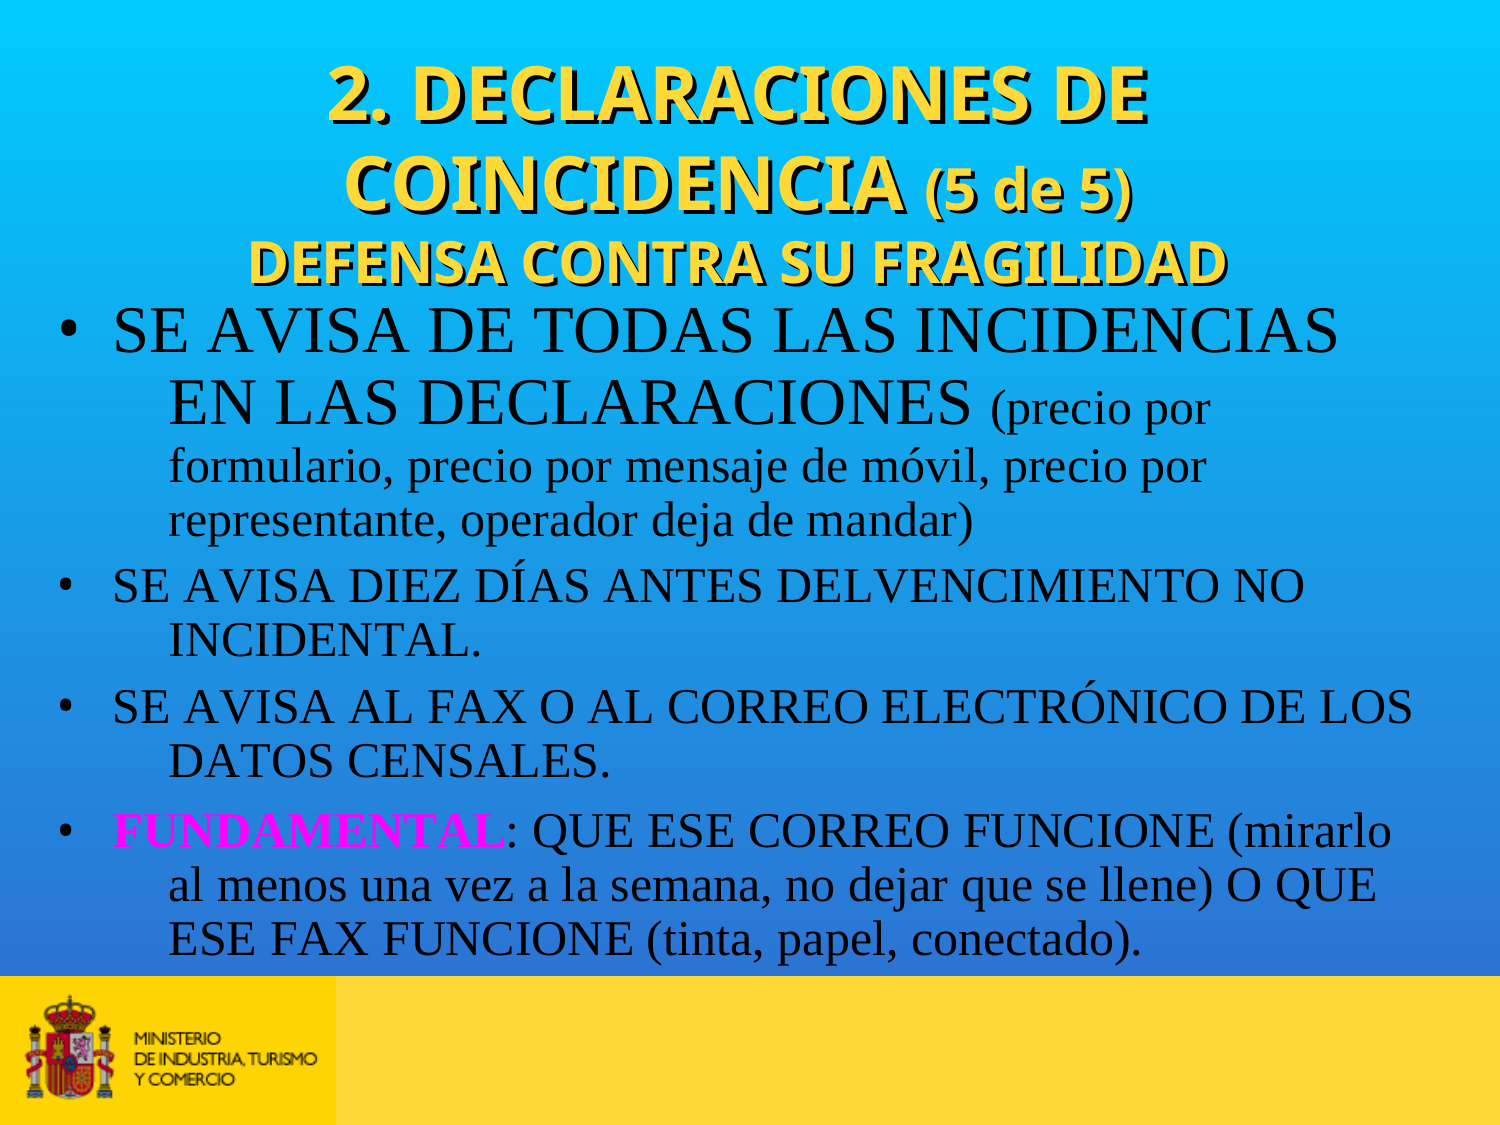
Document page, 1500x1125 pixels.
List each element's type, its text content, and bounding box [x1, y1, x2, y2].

list SE AVISA DE TODAS LAS INCIDENCIAS EN LAS DECLARACIONES (precio por formulario, precio por mensaje de móvil, precio por representante, operador deja de mandar) SE AVISA DIEZ DÍAS ANTES DELVENCIMIENTO NO INCIDENTAL. SE AVISA AL FAX O AL CORREO ELECTRÓNICO DE LOS DATOS CENSALES. FUNDAMENTAL: QUE ESE CORREO FUNCIONE (mirarlo al menos una vez a la semana, no dejar que se llene) O QUE ESE FAX FUNCIONE (tinta, papel, conectado). [41, 287, 1447, 1000]
title 2. DECLARACIONES DE COINCIDENCIA (5 de 5) DEFENSA CONTRA SU FRAGILIDAD [99, 37, 1375, 225]
